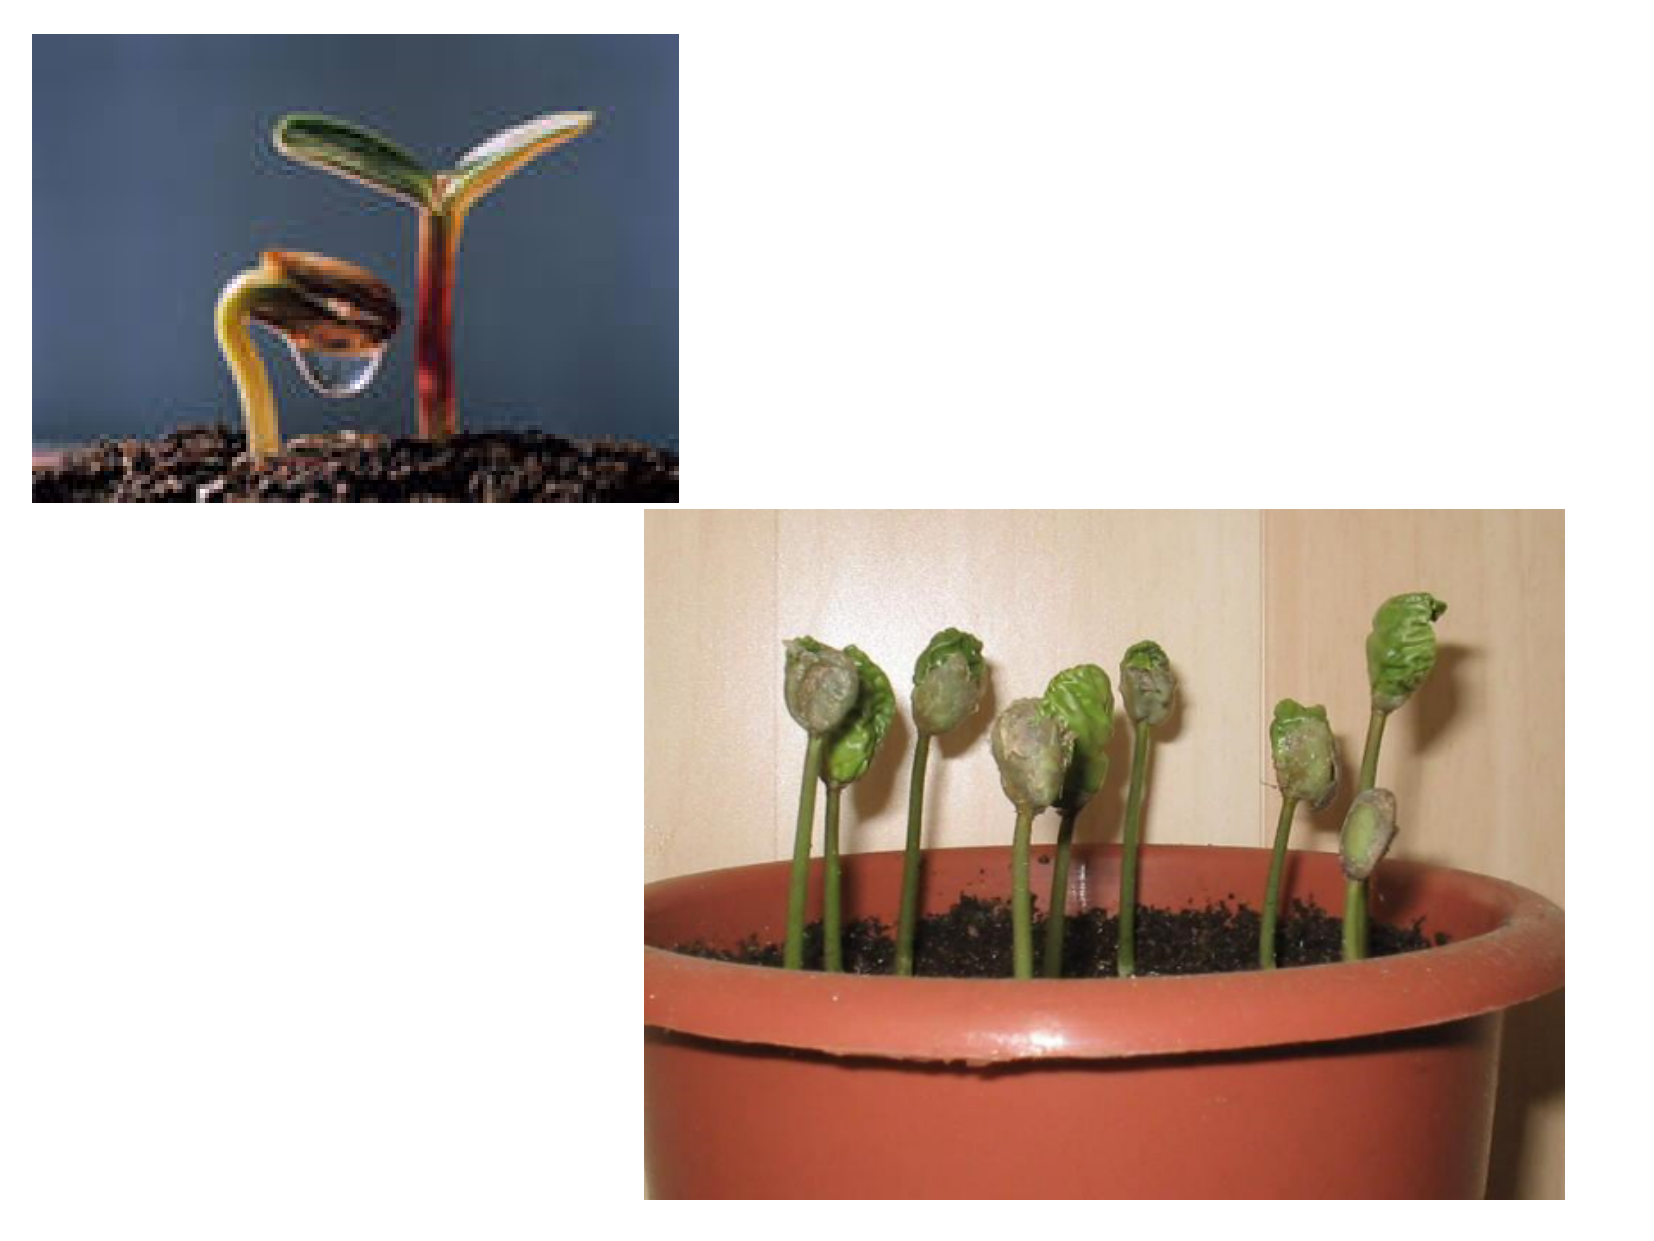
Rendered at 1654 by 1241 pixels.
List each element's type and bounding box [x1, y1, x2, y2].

picture [32, 34, 679, 503]
picture [644, 509, 1565, 1200]
